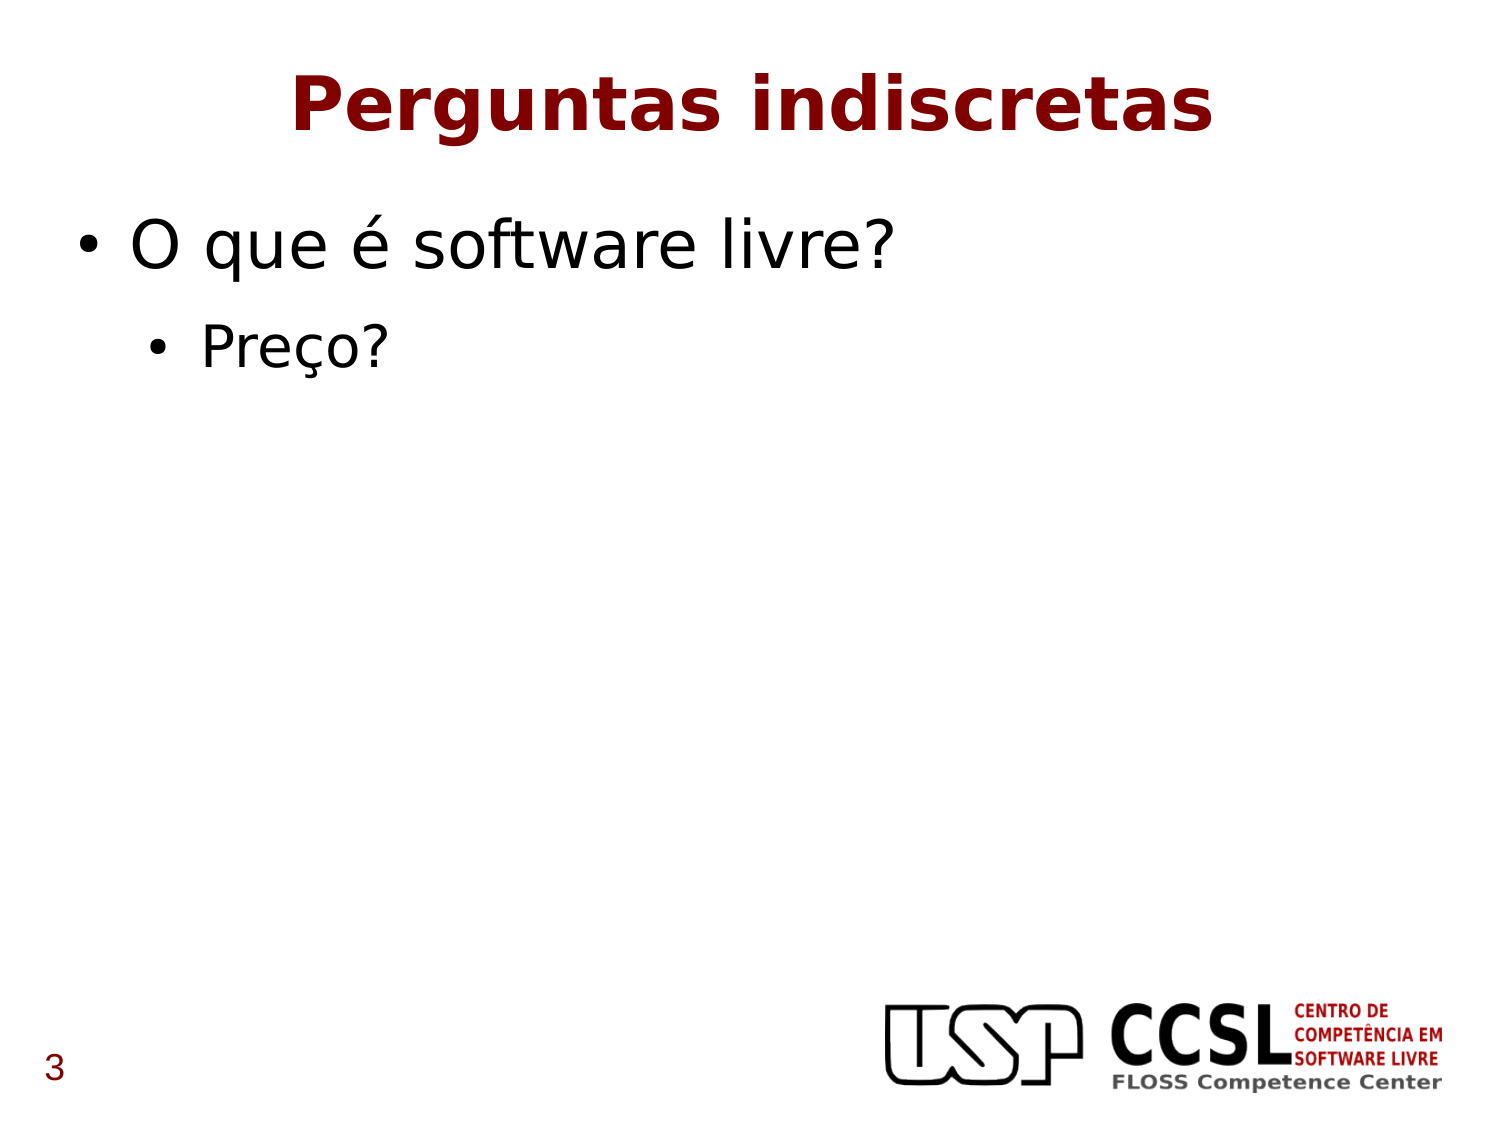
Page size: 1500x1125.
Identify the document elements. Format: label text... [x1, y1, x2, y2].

picture [885, 1003, 1442, 1093]
list O que é software livre? Preço? [59, 206, 1447, 950]
title Perguntas indiscretas [59, 29, 1447, 180]
